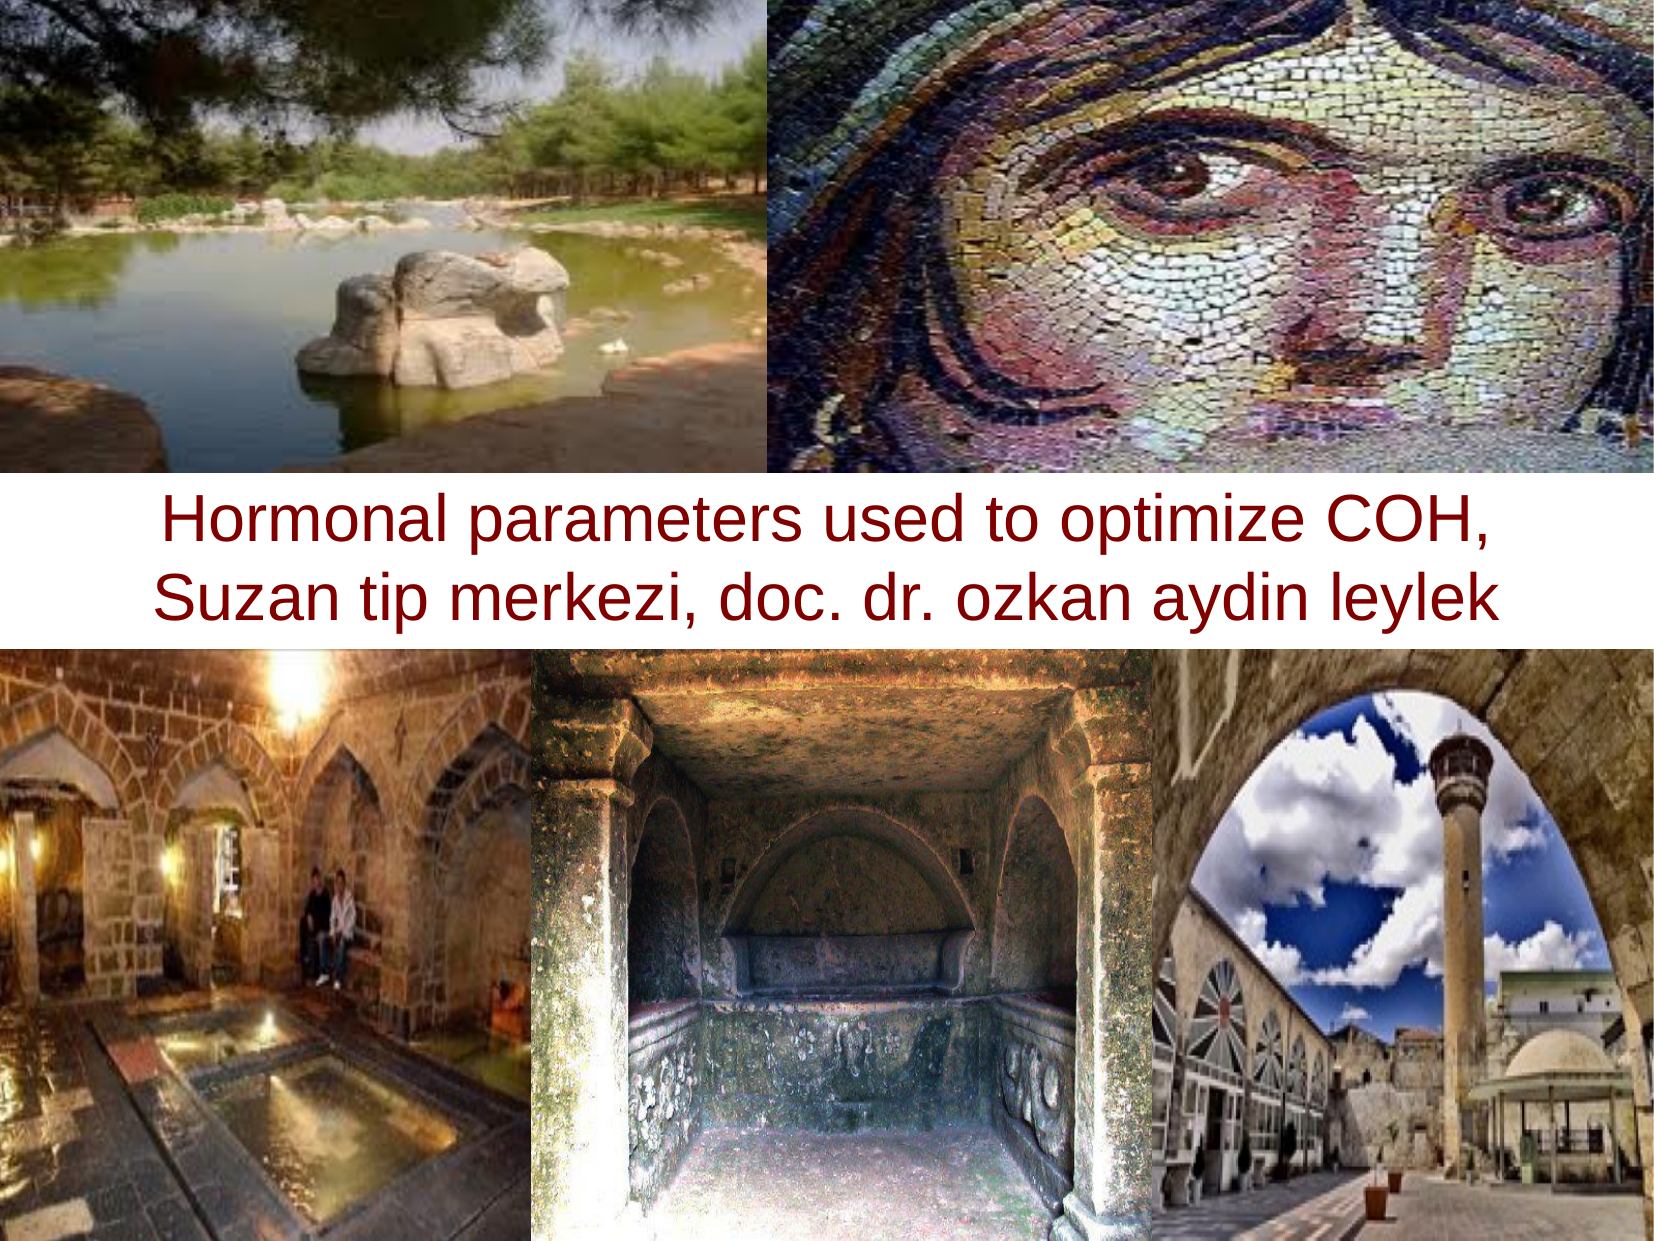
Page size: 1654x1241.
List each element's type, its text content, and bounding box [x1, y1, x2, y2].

subtitle Hormonal parameters used to optimize COH, Suzan tip merkezi, doc. dr. ozkan aydin leylek [82, 473, 1571, 649]
picture [0, 649, 1654, 1241]
picture [0, 0, 1654, 473]
